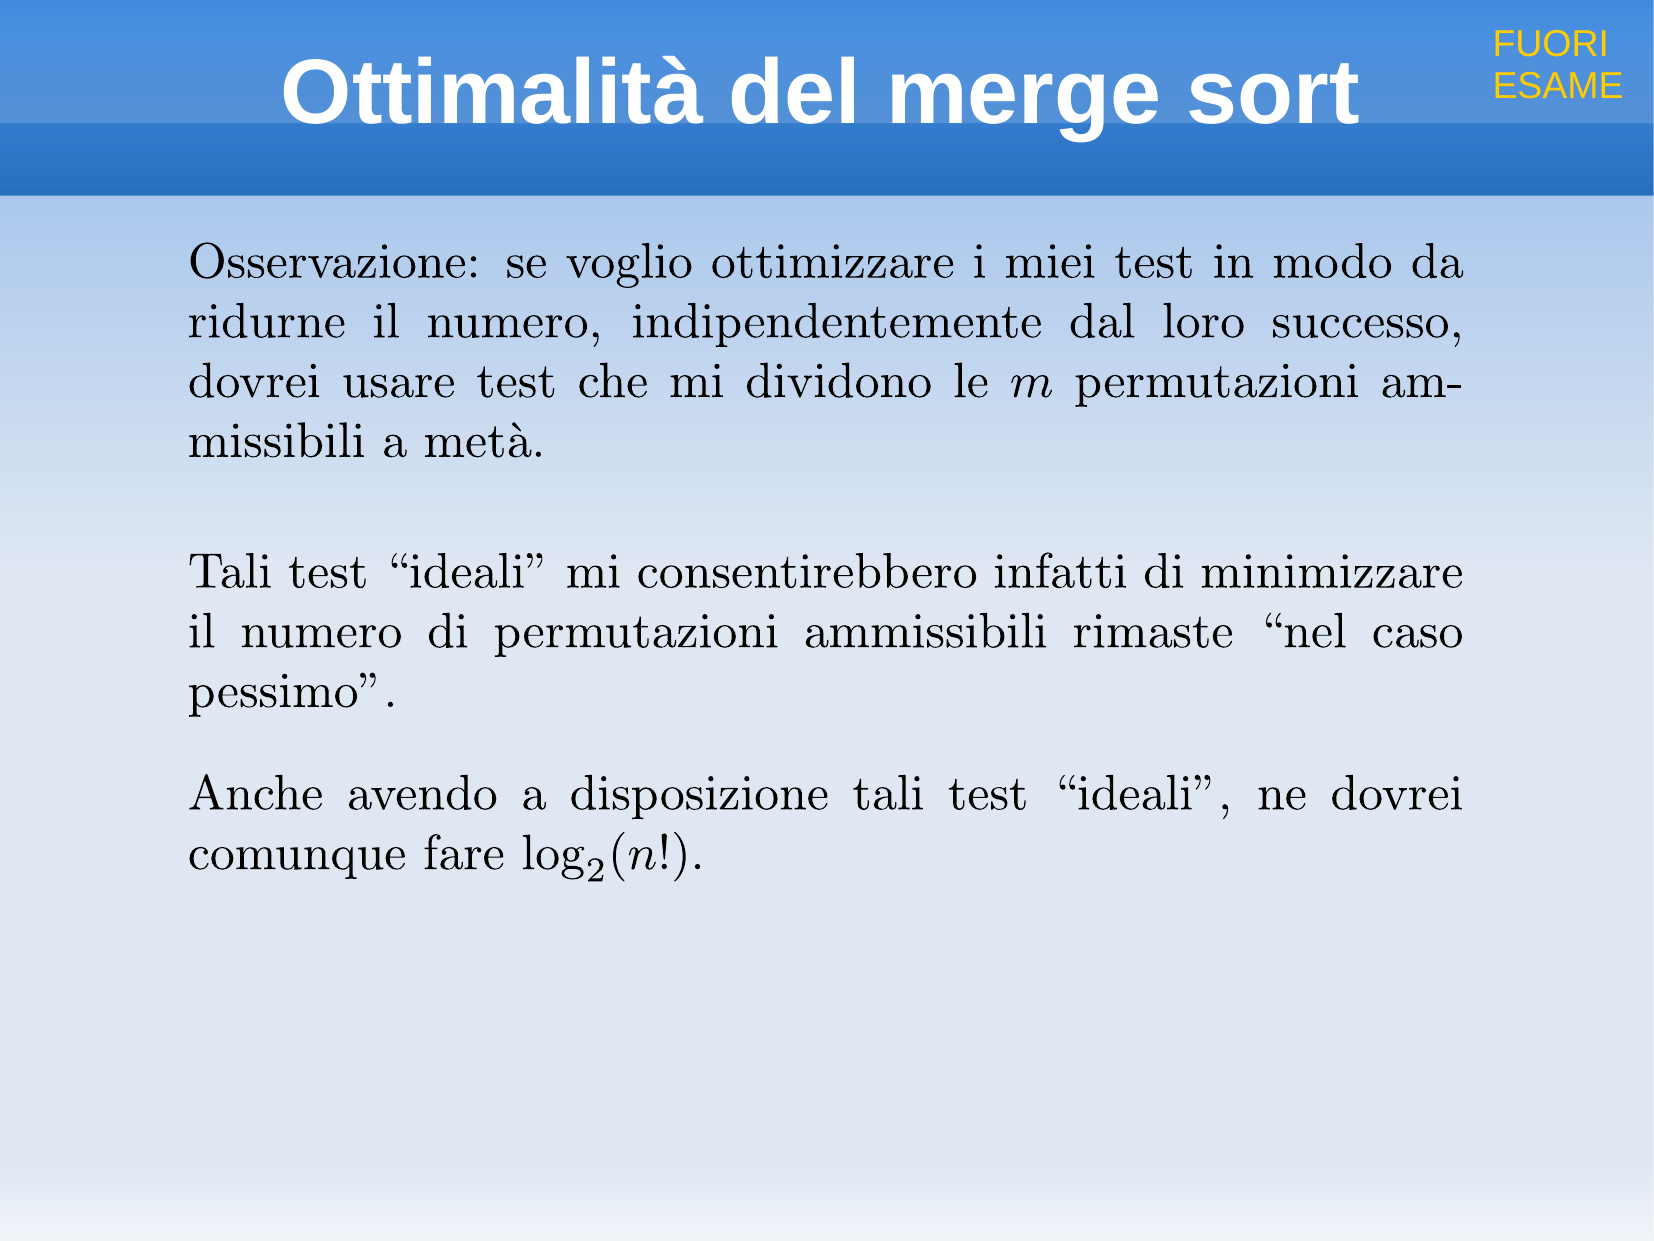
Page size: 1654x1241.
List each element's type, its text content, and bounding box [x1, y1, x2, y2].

text_box FUORI ESAME [1477, 15, 1639, 114]
text_box [187, 242, 1464, 882]
picture [0, 0, 1654, 1241]
title Ottimalità del merge sort [76, 0, 1565, 188]
